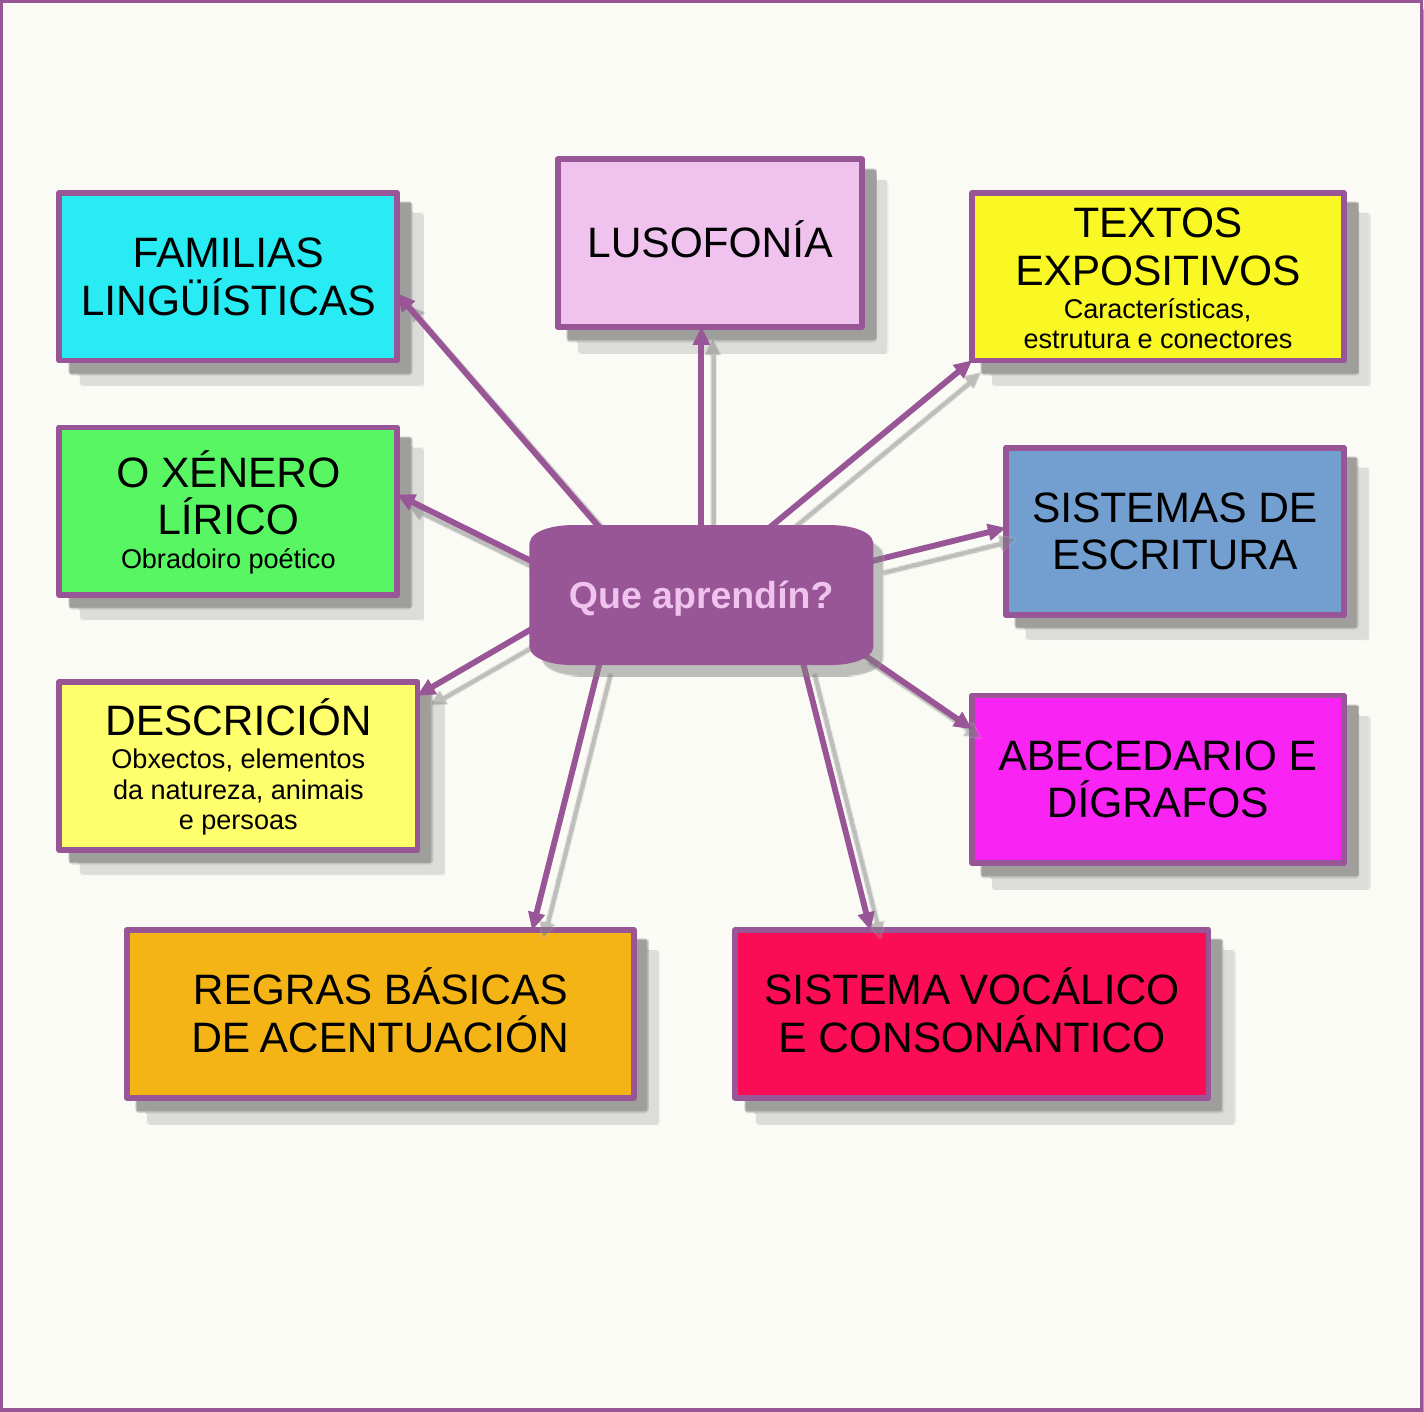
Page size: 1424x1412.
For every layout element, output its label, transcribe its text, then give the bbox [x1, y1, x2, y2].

text_box ABECEDARIO E DÍGRAFOS [971, 695, 1344, 864]
text_box [0, 0, 1424, 1412]
text_box DESCRICIÓN Obxectos, elementos da natureza, animais e persoas [59, 682, 418, 850]
text_box TEXTOS EXPOSITIVOS Características, estrutura e conectores [971, 192, 1344, 361]
text_box Que aprendín? [532, 528, 871, 663]
text_box O XÉNERO LÍRICO Obradoiro poético [59, 427, 398, 596]
text_box LUSOFONÍA [557, 159, 862, 327]
text_box REGRAS BÁSICAS DE ACENTUACIÓN [126, 930, 634, 1098]
text_box SISTEMAS DE ESCRITURA [1005, 447, 1344, 616]
text_box FAMILIAS LINGÜÍSTICAS [59, 192, 398, 361]
text_box SISTEMA VOCÁLICO E CONSONÁNTICO [735, 930, 1209, 1098]
